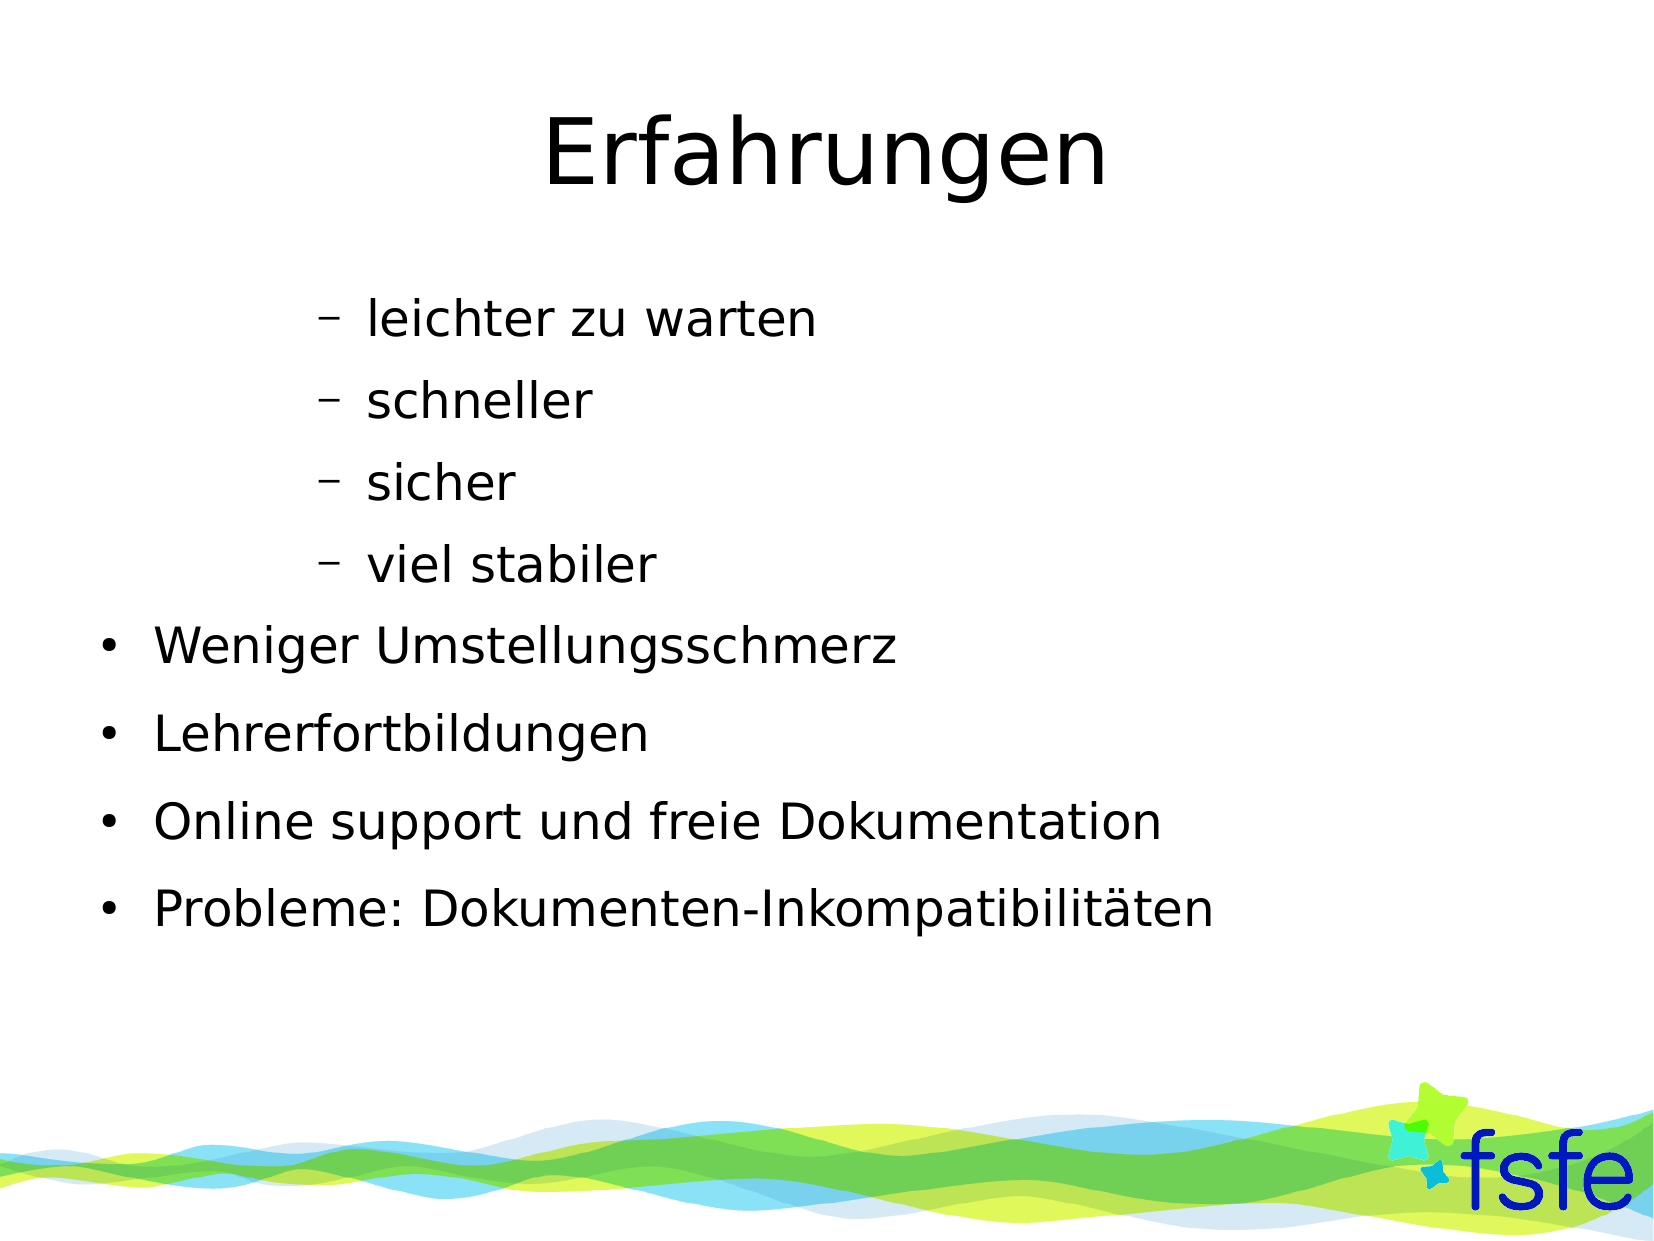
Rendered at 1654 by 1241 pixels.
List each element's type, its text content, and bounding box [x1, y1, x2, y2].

title Erfahrungen [82, 49, 1571, 257]
list leichter zu warten schneller sicher viel stabiler Weniger Umstellungsschmerz Lehrerfortbildungen Online support und freie Dokumentation Probleme: Dokumenten-Inkompatibilitäten [82, 290, 1571, 1027]
picture [0, 1081, 1654, 1241]
